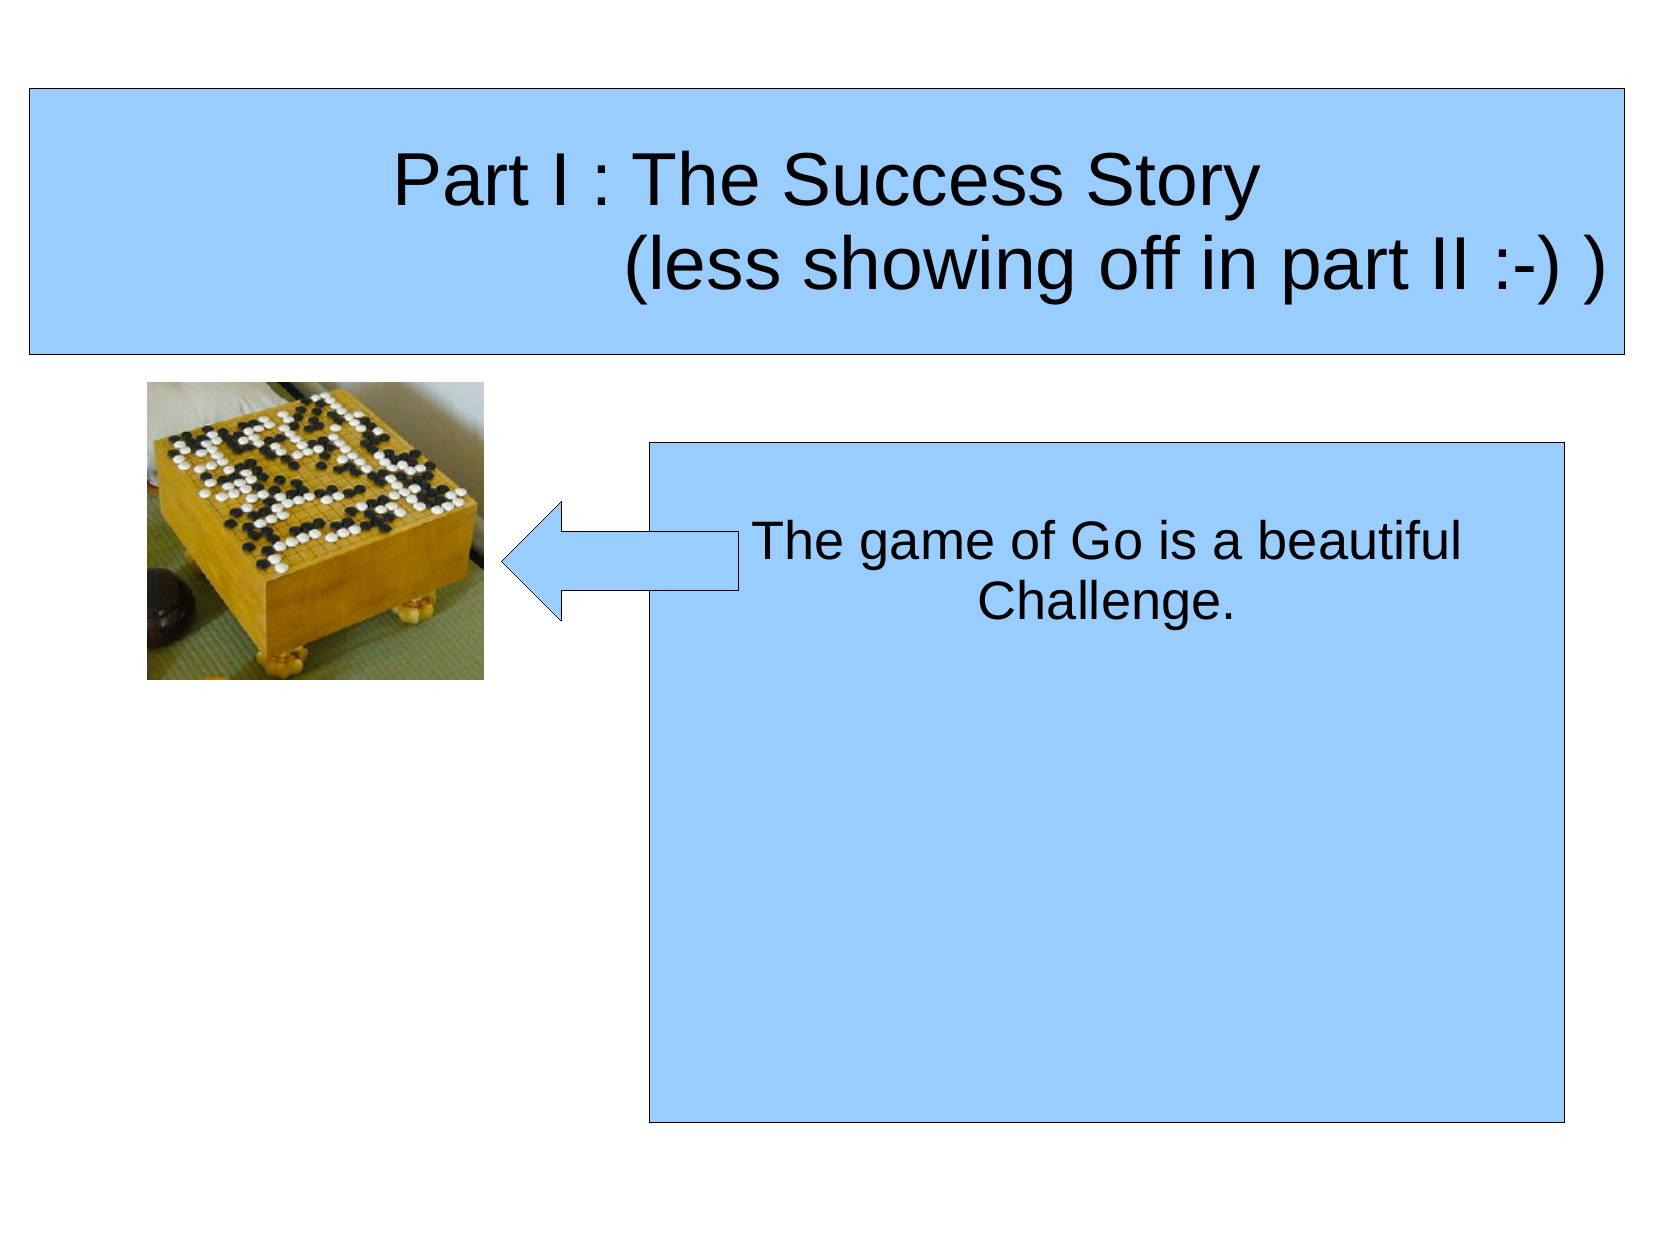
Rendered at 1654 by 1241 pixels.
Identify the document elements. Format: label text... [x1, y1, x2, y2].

text_box The game of Go is a beautiful Challenge. [649, 442, 1565, 1123]
text_box [501, 501, 739, 621]
text_box Part I : The Success Story (less showing off in part II :-) ) [29, 88, 1625, 355]
picture [147, 382, 484, 680]
